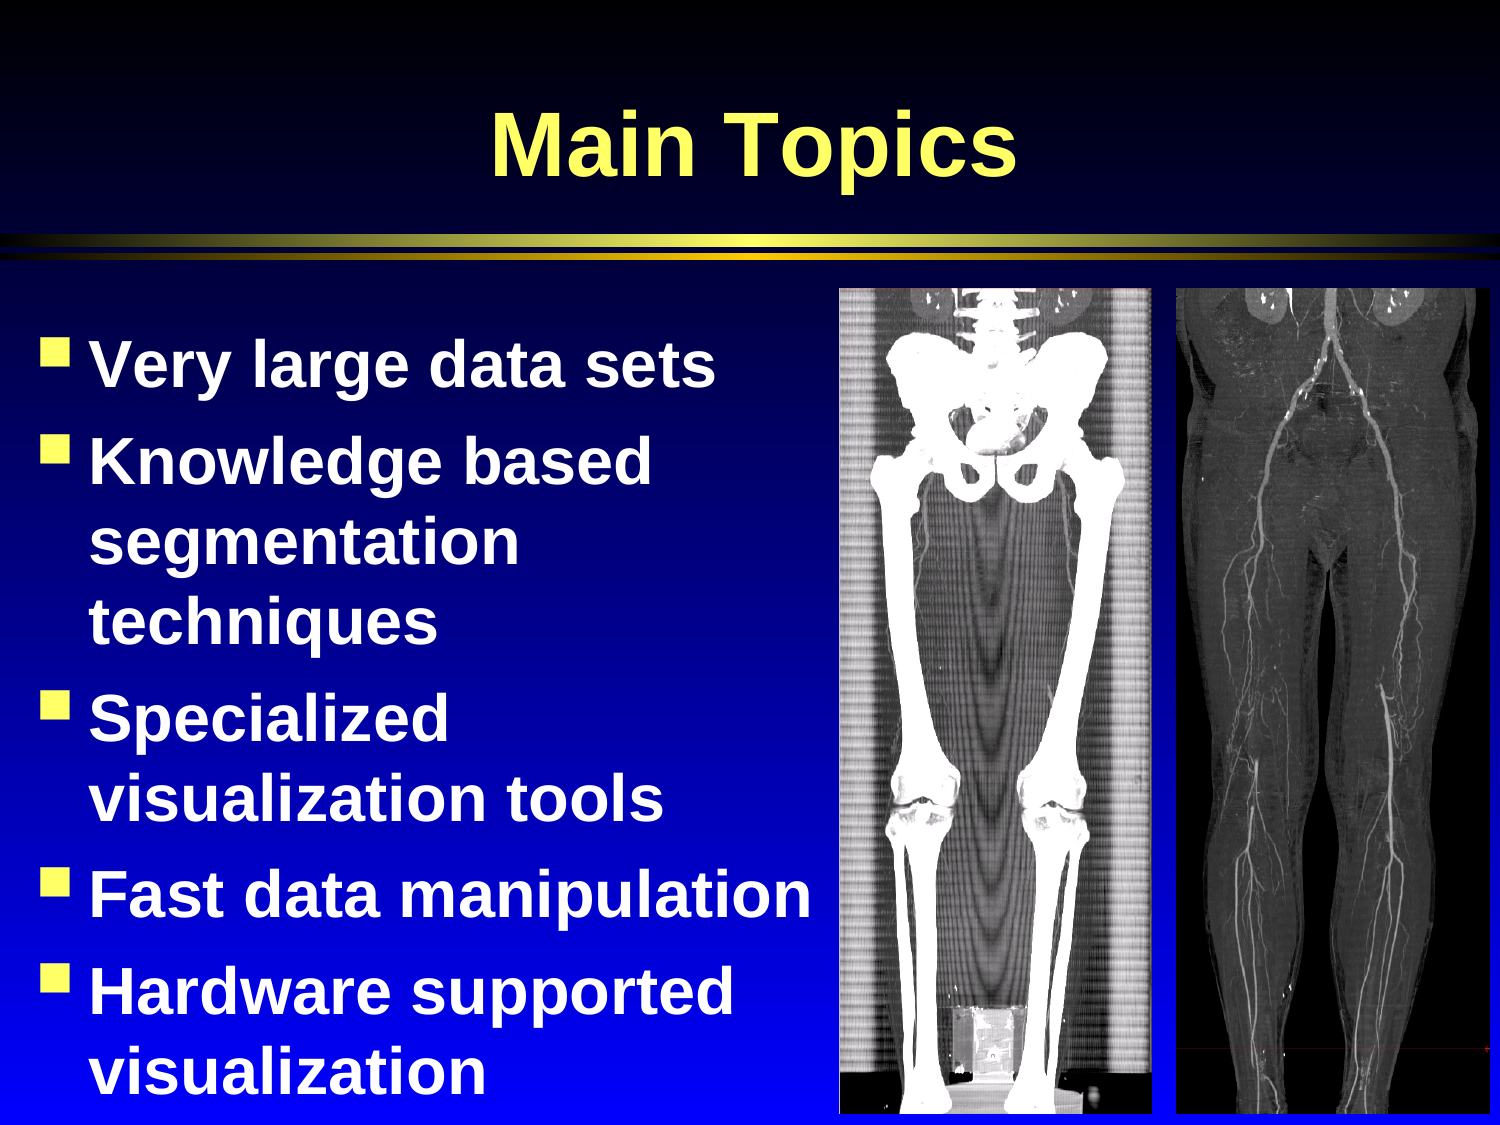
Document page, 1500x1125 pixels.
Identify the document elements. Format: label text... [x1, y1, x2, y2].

list Very large data sets Knowledge based segmentation techniques Specialized visualization tools Fast data manipulation Hardware supported visualization [32, 330, 839, 1112]
picture [1176, 288, 1490, 1115]
picture [839, 288, 1152, 1115]
title Main Topics [40, 47, 1471, 236]
